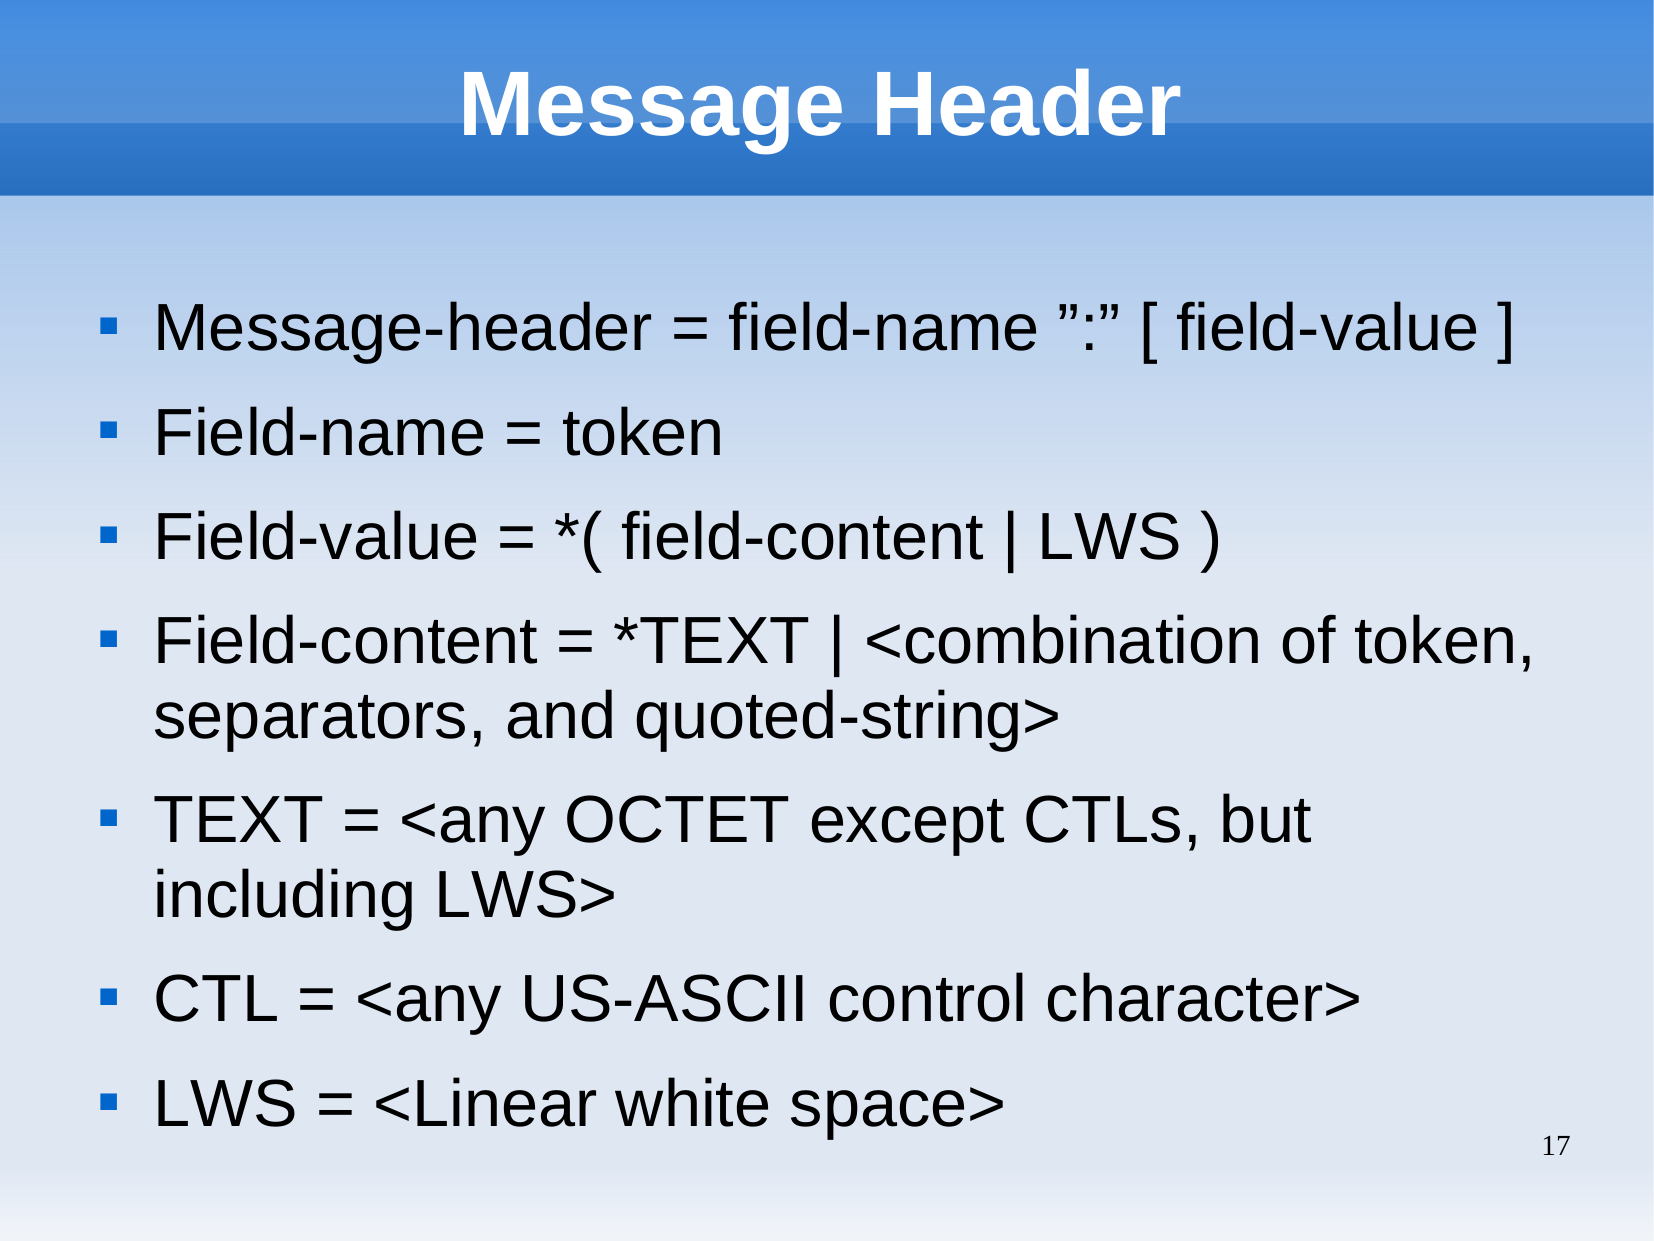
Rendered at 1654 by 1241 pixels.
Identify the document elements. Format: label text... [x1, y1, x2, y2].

list Message-header = field-name ”:” [ field-value ] Field-name = token Field-value = *( field-content | LWS ) Field-content = *TEXT | <combination of token, separators, and quoted-string> TEXT = <any OCTET except CTLs, but including LWS> CTL = <any US-ASCII control character> LWS = <Linear white space> [82, 290, 1571, 1141]
title Message Header [76, 0, 1565, 208]
picture [0, 0, 1654, 1241]
